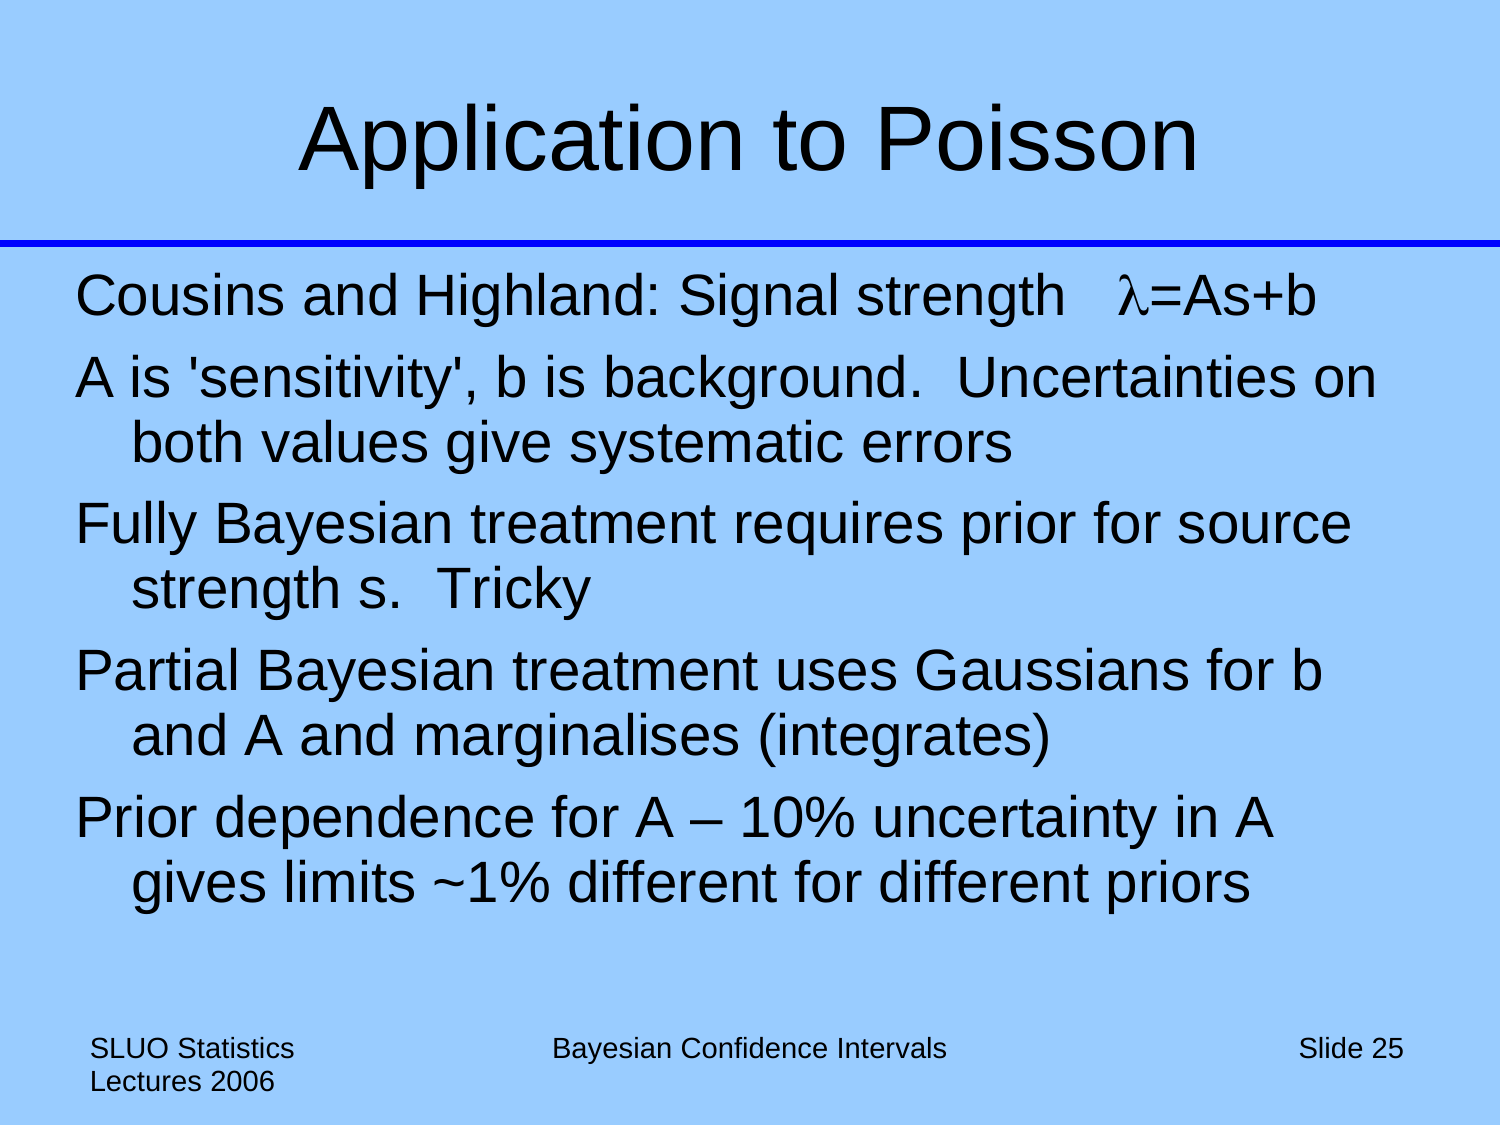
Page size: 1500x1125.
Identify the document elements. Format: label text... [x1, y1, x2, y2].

title Application to Poisson [75, 45, 1426, 233]
list Cousins and Highland: Signal strength =As+b A is 'sensitivity', b is background. Uncertainties on both values give systematic errors Fully Bayesian treatment requires prior for source strength s. Tricky Partial Bayesian treatment uses Gaussians for b and A and marginalises (integrates) Prior dependence for A – 10% uncertainty in A gives limits ~1% different for different priors [75, 262, 1426, 1006]
